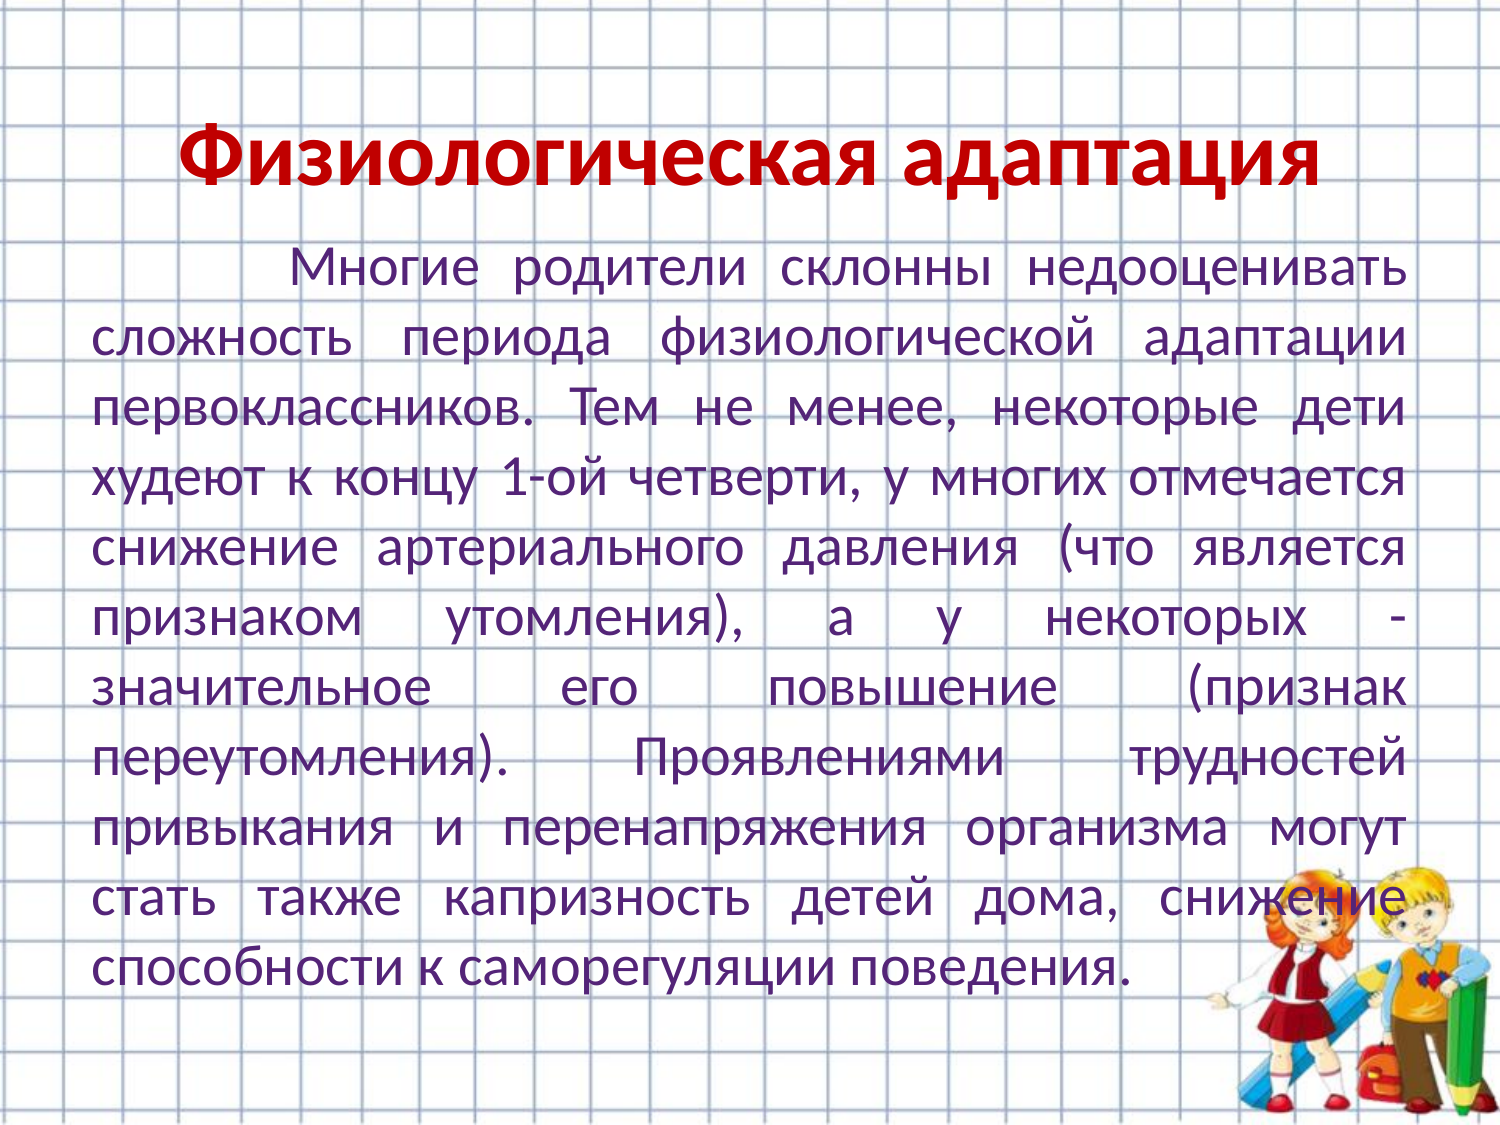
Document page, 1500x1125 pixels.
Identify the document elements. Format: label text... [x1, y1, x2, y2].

title Физиологическая адаптация [76, 54, 1427, 243]
list Многие родители склонны недооценивать сложность периода физиологической адаптации первоклассников. Тем не менее, некоторые дети худеют к концу 1-ой четверти, у многих отмечается снижение артериального давления (что является признаком утомления), а у некоторых - значительное его повышение (признак переутомления). Проявлениями трудностей привыкания и перенапряжения организма могут стать также капризность детей дома, снижение способности к саморегуляции поведения. [76, 243, 1424, 1059]
picture [0, 0, 1500, 1125]
